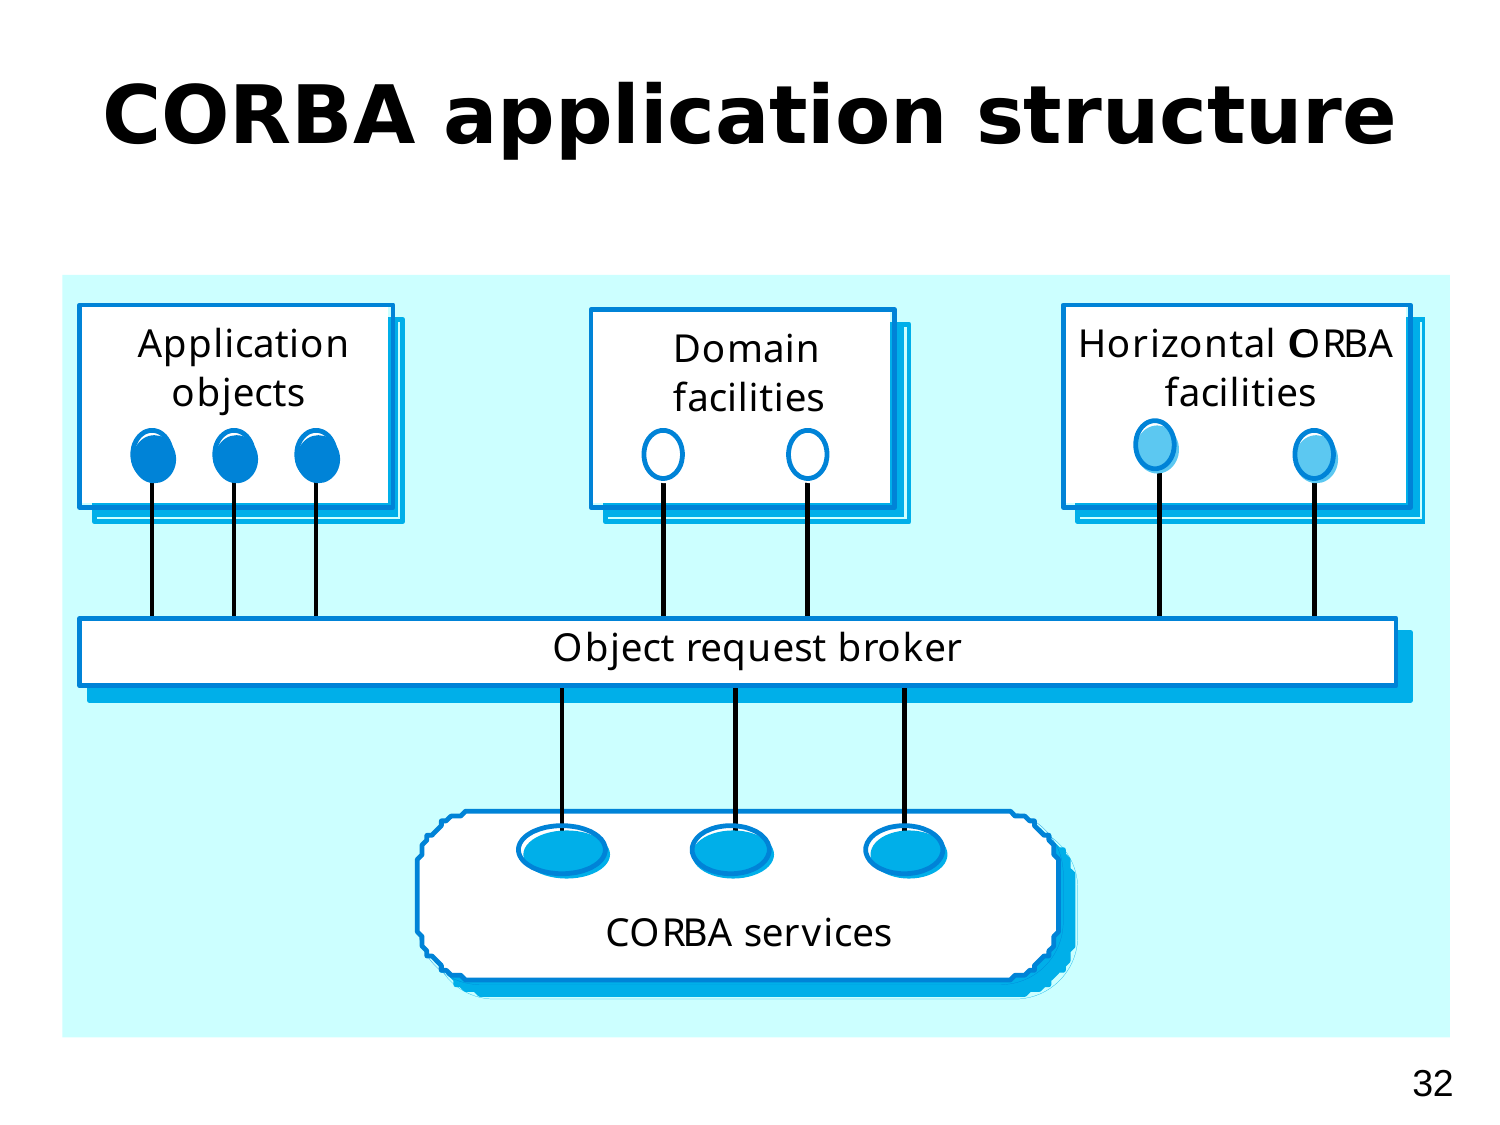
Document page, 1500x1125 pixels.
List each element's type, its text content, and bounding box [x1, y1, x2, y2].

title CORBA application structure [75, 44, 1425, 177]
text_box [62, 274, 1450, 1038]
picture [74, 300, 1425, 1000]
